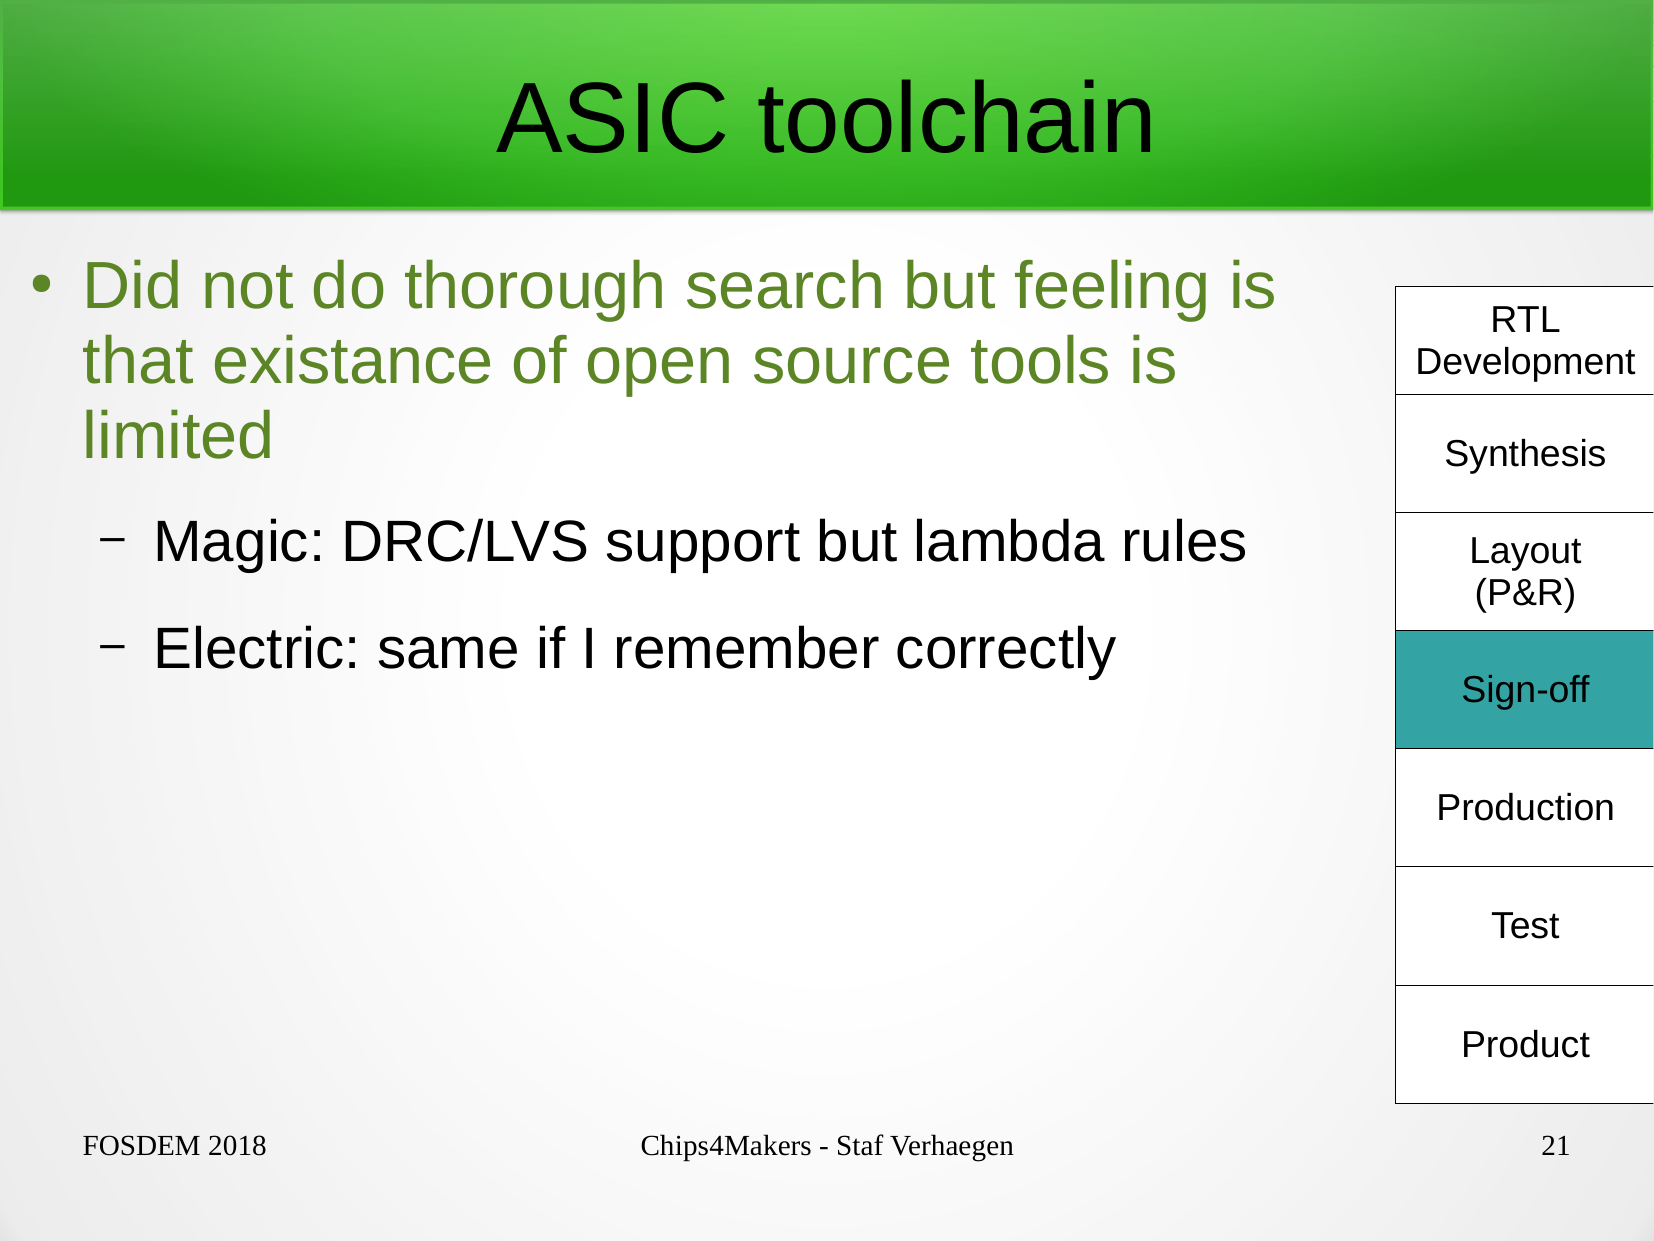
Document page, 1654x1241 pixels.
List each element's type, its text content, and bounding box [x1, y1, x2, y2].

table_cell Synthesis [1396, 395, 1654, 512]
table_cell Test [1396, 867, 1654, 985]
table_cell Sign-off [1396, 631, 1654, 748]
table_cell Production [1396, 749, 1654, 866]
table_header RTL Development [1396, 287, 1654, 394]
list Did not do thorough search but feeling is that existance of open source tools is limited Magic: DRC/LVS support but lambda rules Electric: same if I remember correctly [11, 248, 1300, 1087]
title ASIC toolchain [82, 47, 1571, 189]
table_cell Layout (P&R) [1396, 513, 1654, 630]
table_cell Product [1396, 986, 1654, 1103]
